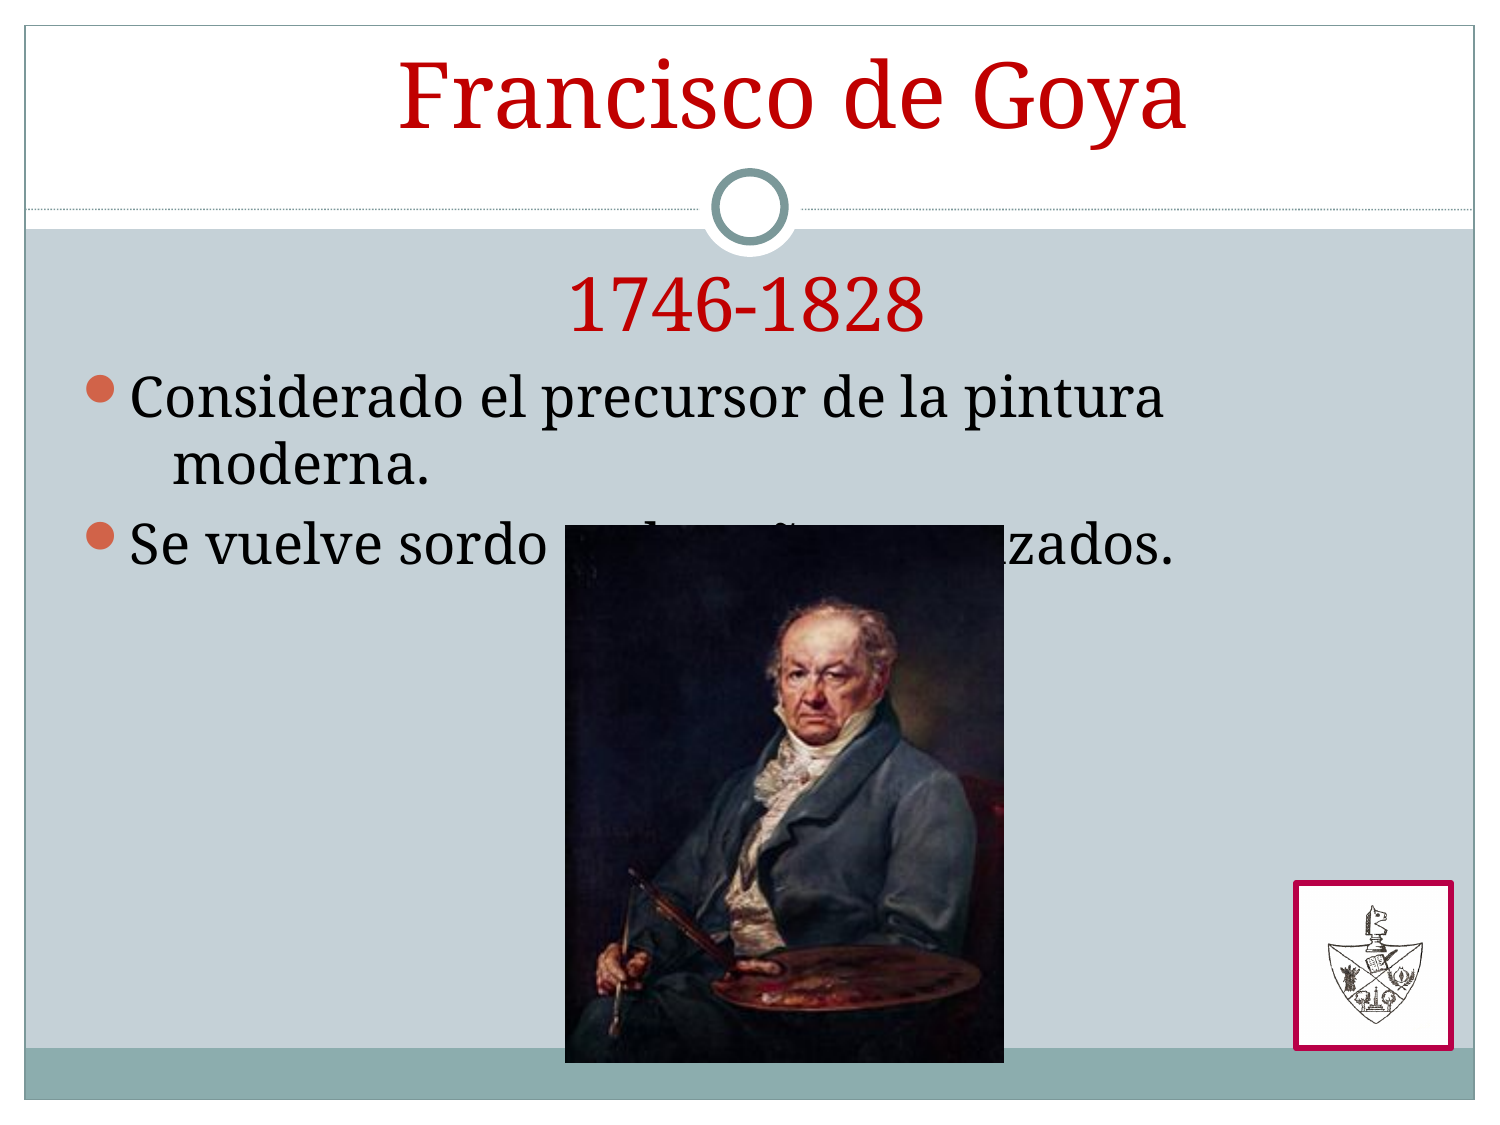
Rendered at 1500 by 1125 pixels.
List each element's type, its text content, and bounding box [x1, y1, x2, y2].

list Considerado el precursor de la pintura moderna. Se vuelve sordo en los años avanzados. [67, 353, 1418, 562]
picture [565, 525, 1004, 1063]
picture [1299, 885, 1449, 1046]
title Francisco de Goya 1746-1828 [46, 29, 1447, 325]
